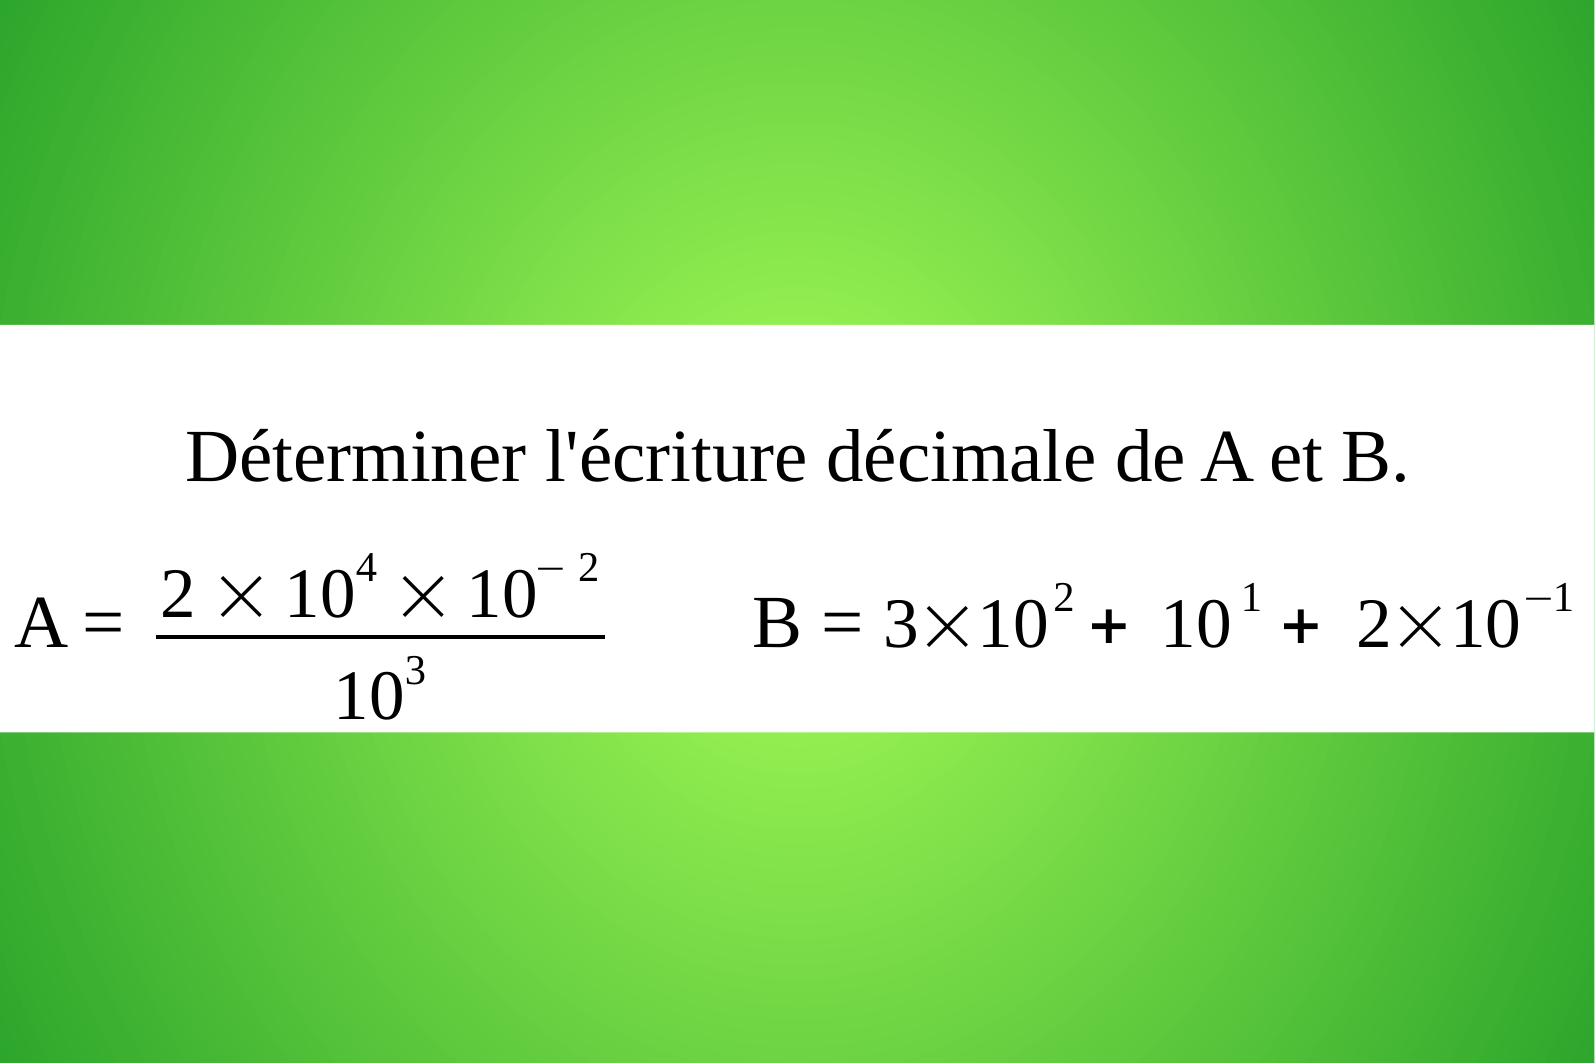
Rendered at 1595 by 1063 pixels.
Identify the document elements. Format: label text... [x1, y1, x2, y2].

picture [0, 0, 1595, 324]
chart [133, 541, 624, 735]
picture [0, 733, 1595, 1063]
chart [865, 571, 1592, 663]
text_box Déterminer l'écriture décimale de A et B. A = B = [0, 324, 1595, 733]
